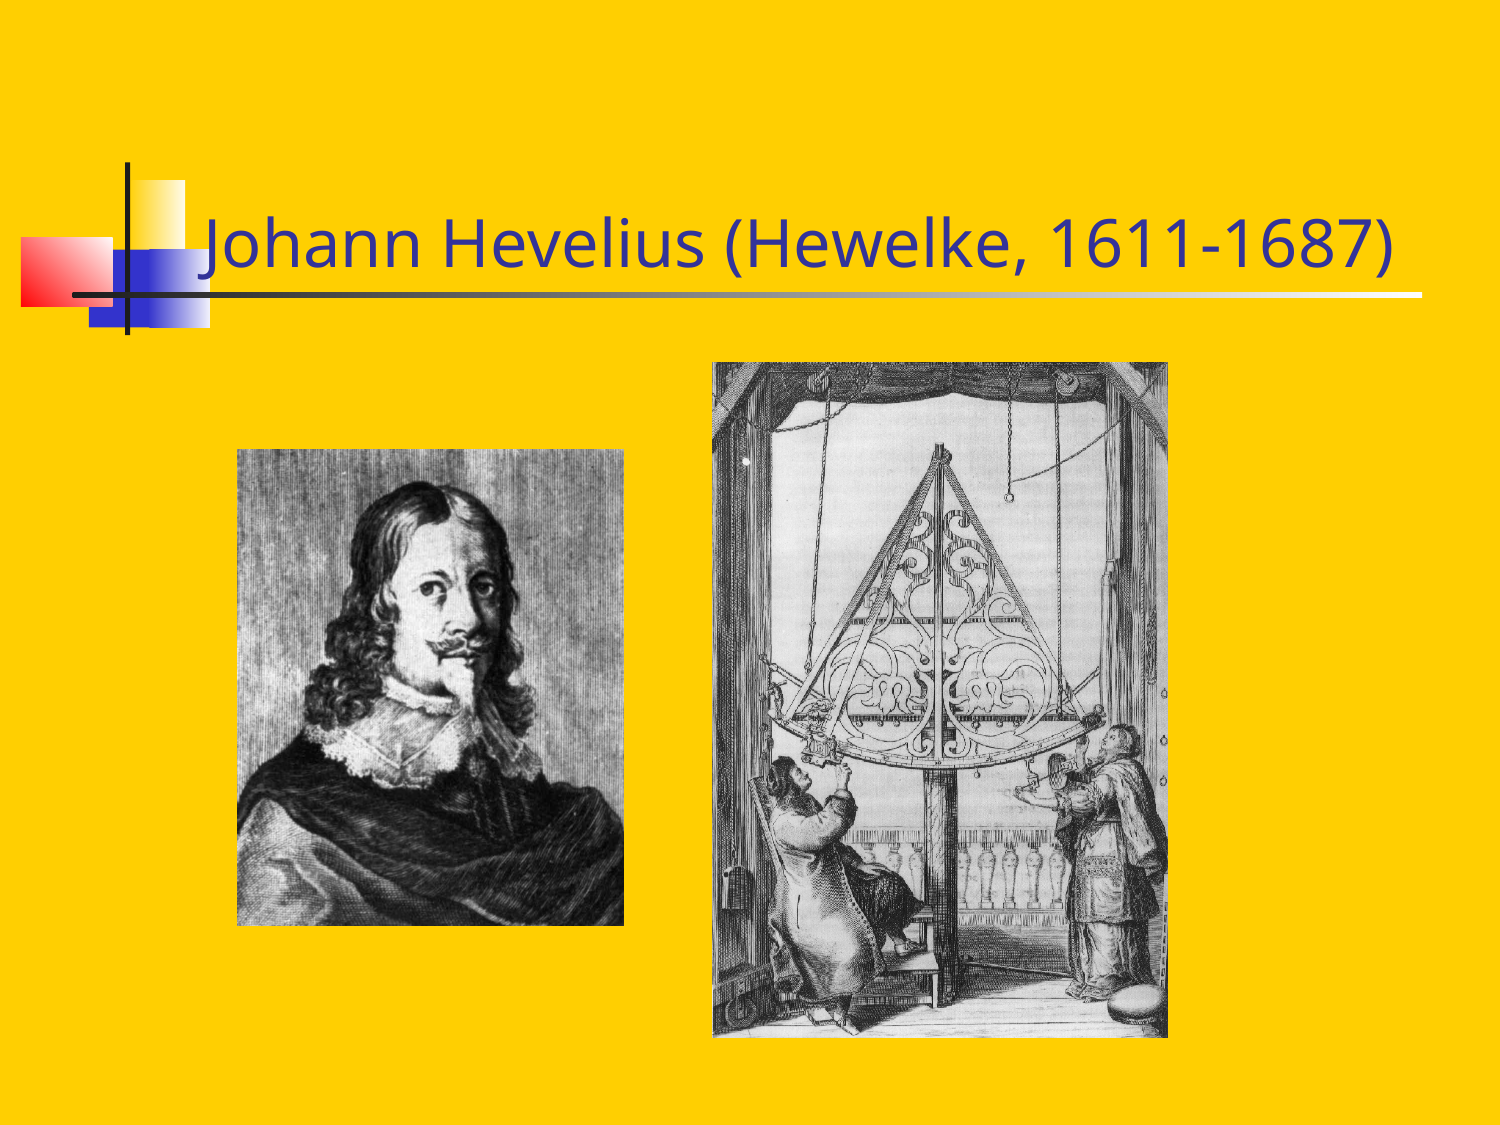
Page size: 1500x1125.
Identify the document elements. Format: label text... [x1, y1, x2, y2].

picture [712, 362, 1168, 1038]
picture [237, 449, 624, 926]
title Johann Hevelius (Hewelke, 1611-1687) [188, 101, 1468, 289]
